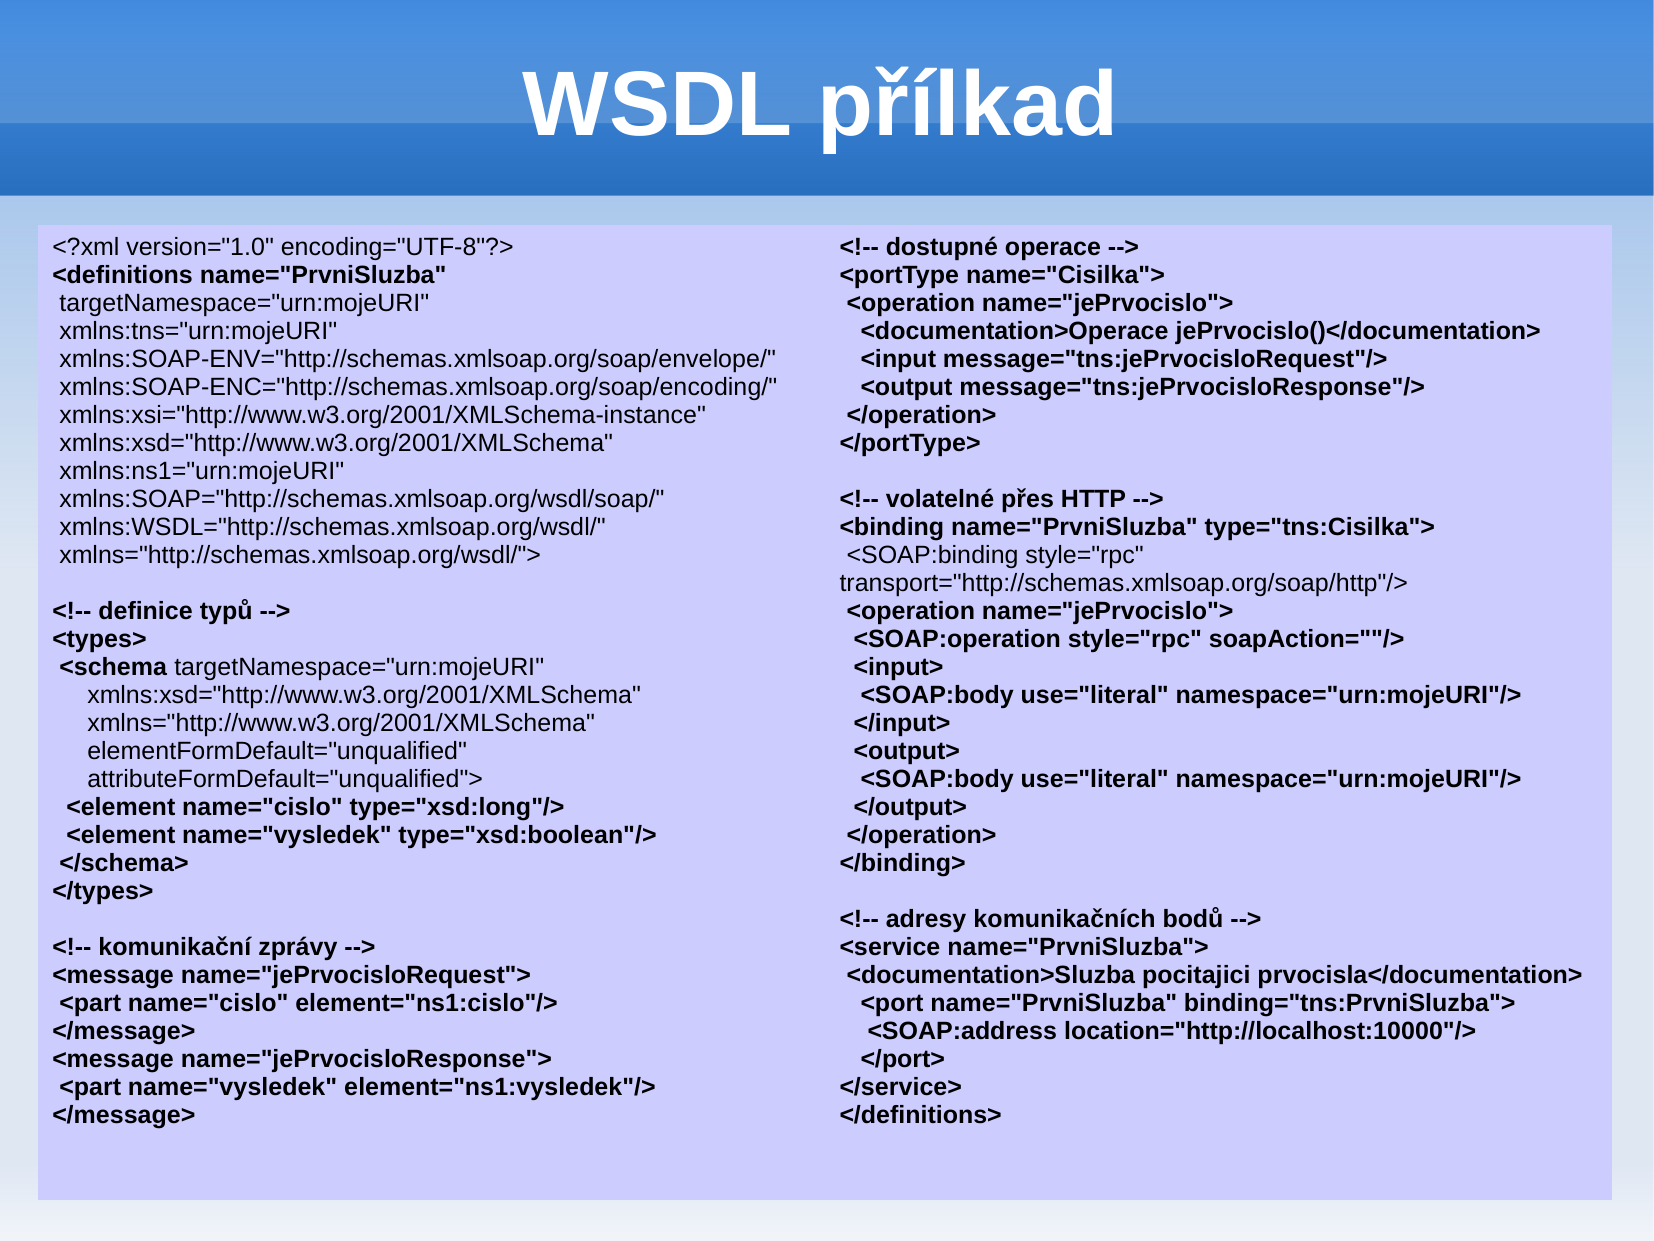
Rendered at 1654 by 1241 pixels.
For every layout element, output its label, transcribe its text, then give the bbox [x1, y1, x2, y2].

table_header <?xml version="1.0" encoding="UTF-8"?> <definitions name="PrvniSluzba" targetNamespace="urn:mojeURI" xmlns:tns="urn:mojeURI" xmlns:SOAP-ENV="http://schemas.xmlsoap.org/soap/envelope/" xmlns:SOAP-ENC="http://schemas.xmlsoap.org/soap/encoding/" xmlns:xsi="http://www.w3.org/2001/XMLSchema-instance" xmlns:xsd="http://www.w3.org/2001/XMLSchema" xmlns:ns1="urn:mojeURI" xmlns:SOAP="http://schemas.xmlsoap.org/wsdl/soap/" xmlns:WSDL="http://schemas.xmlsoap.org/wsdl/" xmlns="http://schemas.xmlsoap.org/wsdl/"> <!-- definice typů --> <types> <schema targetNamespace="urn:mojeURI" xmlns:xsd="http://www.w3.org/2001/XMLSchema" xmlns="http://www.w3.org/2001/XMLSchema" elementFormDefault="unqualified" attributeFormDefault="unqualified"> <element name="cislo" type="xsd:long"/> <element name="vysledek" type="xsd:boolean"/> </schema> </types> <!-- komunikační zprávy --> <message name="jePrvocisloRequest"> <part name="cislo" element="ns1:cislo"/> </message> <message name="jePrvocisloResponse"> <part name="vysledek" element="ns1:vysledek"/> </message> [38, 225, 825, 1200]
title WSDL přílkad [76, 0, 1565, 208]
picture [0, 0, 1654, 1241]
table_header <!-- dostupné operace --> <portType name="Cisilka"> <operation name="jePrvocislo"> <documentation>Operace jePrvocislo()</documentation> <input message="tns:jePrvocisloRequest"/> <output message="tns:jePrvocisloResponse"/> </operation> </portType> <!-- volatelné přes HTTP --> <binding name="PrvniSluzba" type="tns:Cisilka"> <SOAP:binding style="rpc" transport="http://schemas.xmlsoap.org/soap/http"/> <operation name="jePrvocislo"> <SOAP:operation style="rpc" soapAction=""/> <input> <SOAP:body use="literal" namespace="urn:mojeURI"/> </input> <output> <SOAP:body use="literal" namespace="urn:mojeURI"/> </output> </operation> </binding> <!-- adresy komunikačních bodů --> <service name="PrvniSluzba"> <documentation>Sluzba pocitajici prvocisla</documentation> <port name="PrvniSluzba" binding="tns:PrvniSluzba"> <SOAP:address location="http://localhost:10000"/> </port> </service> </definitions> [825, 225, 1612, 1200]
